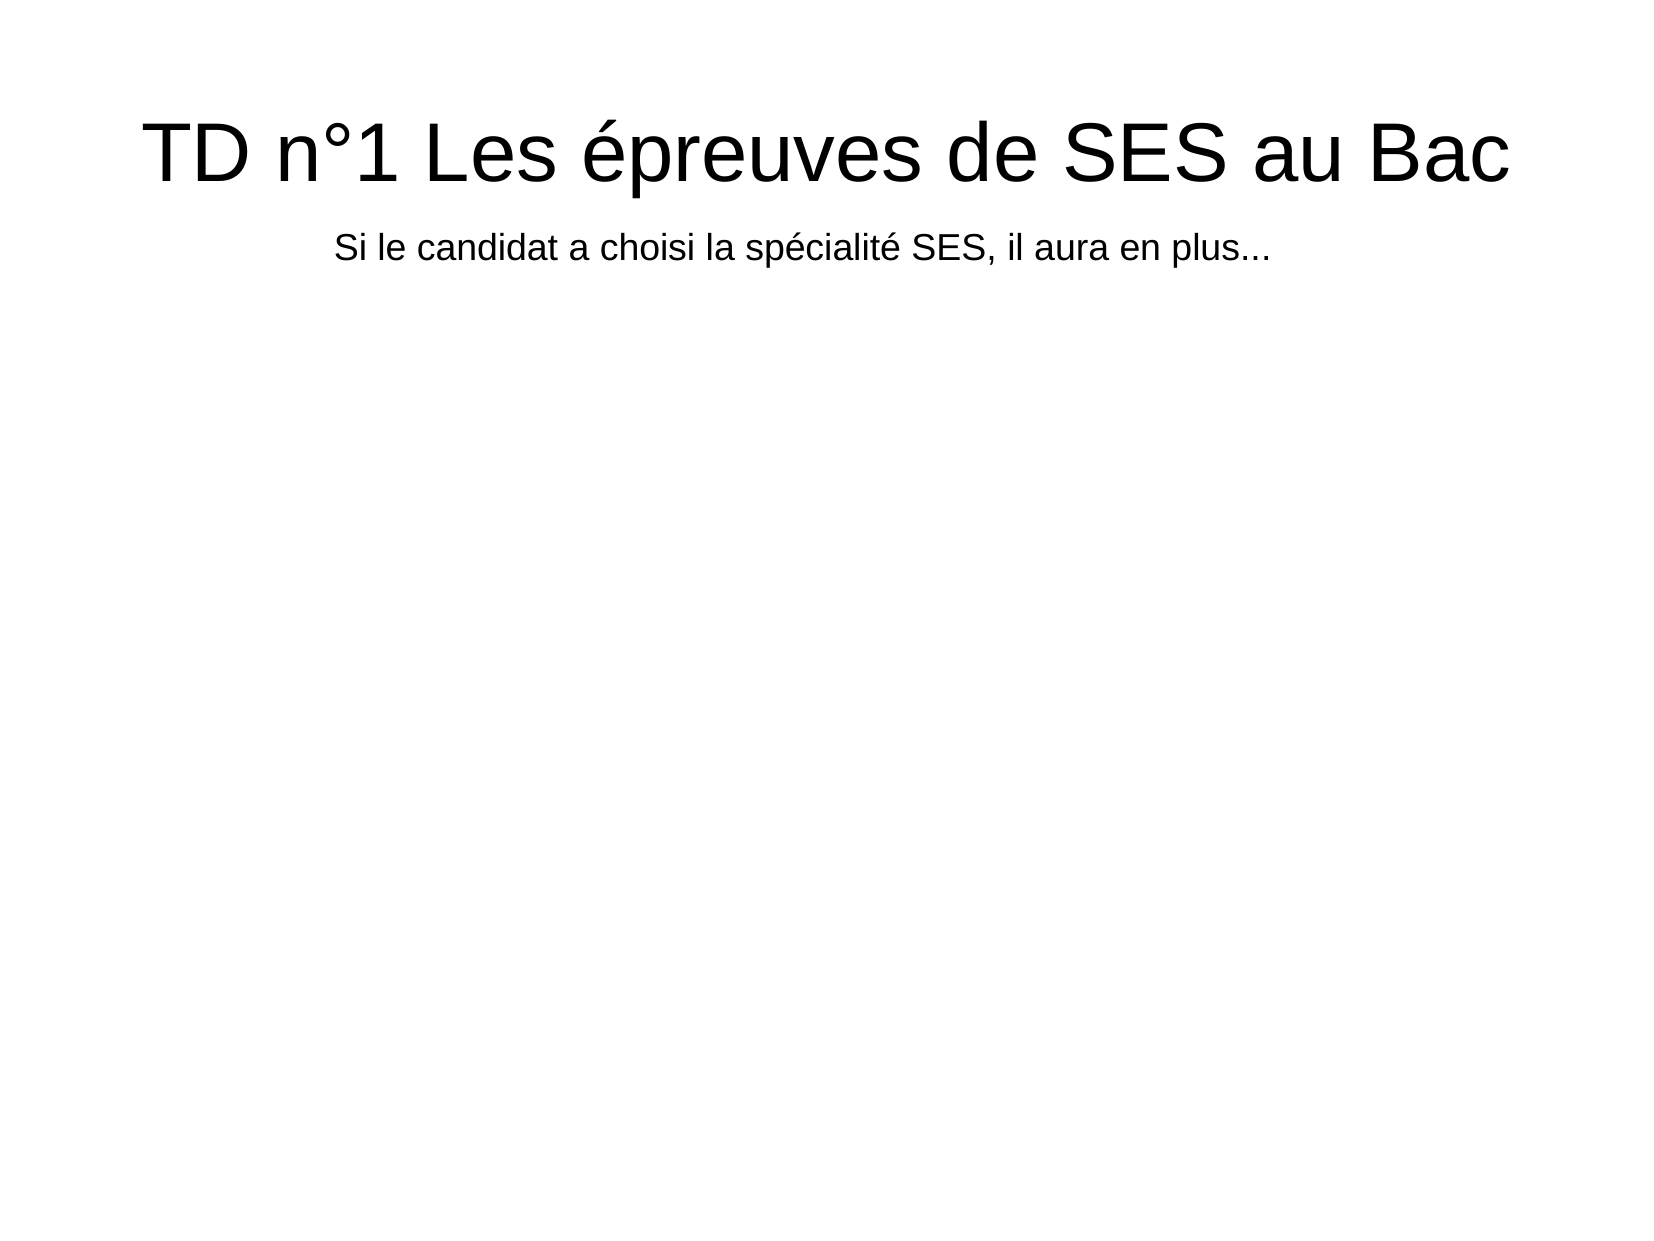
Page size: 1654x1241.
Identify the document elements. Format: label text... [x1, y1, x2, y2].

title TD n°1 Les épreuves de SES au Bac [82, 49, 1571, 257]
text_box Si le candidat a choisi la spécialité SES, il aura en plus... [318, 218, 1289, 276]
